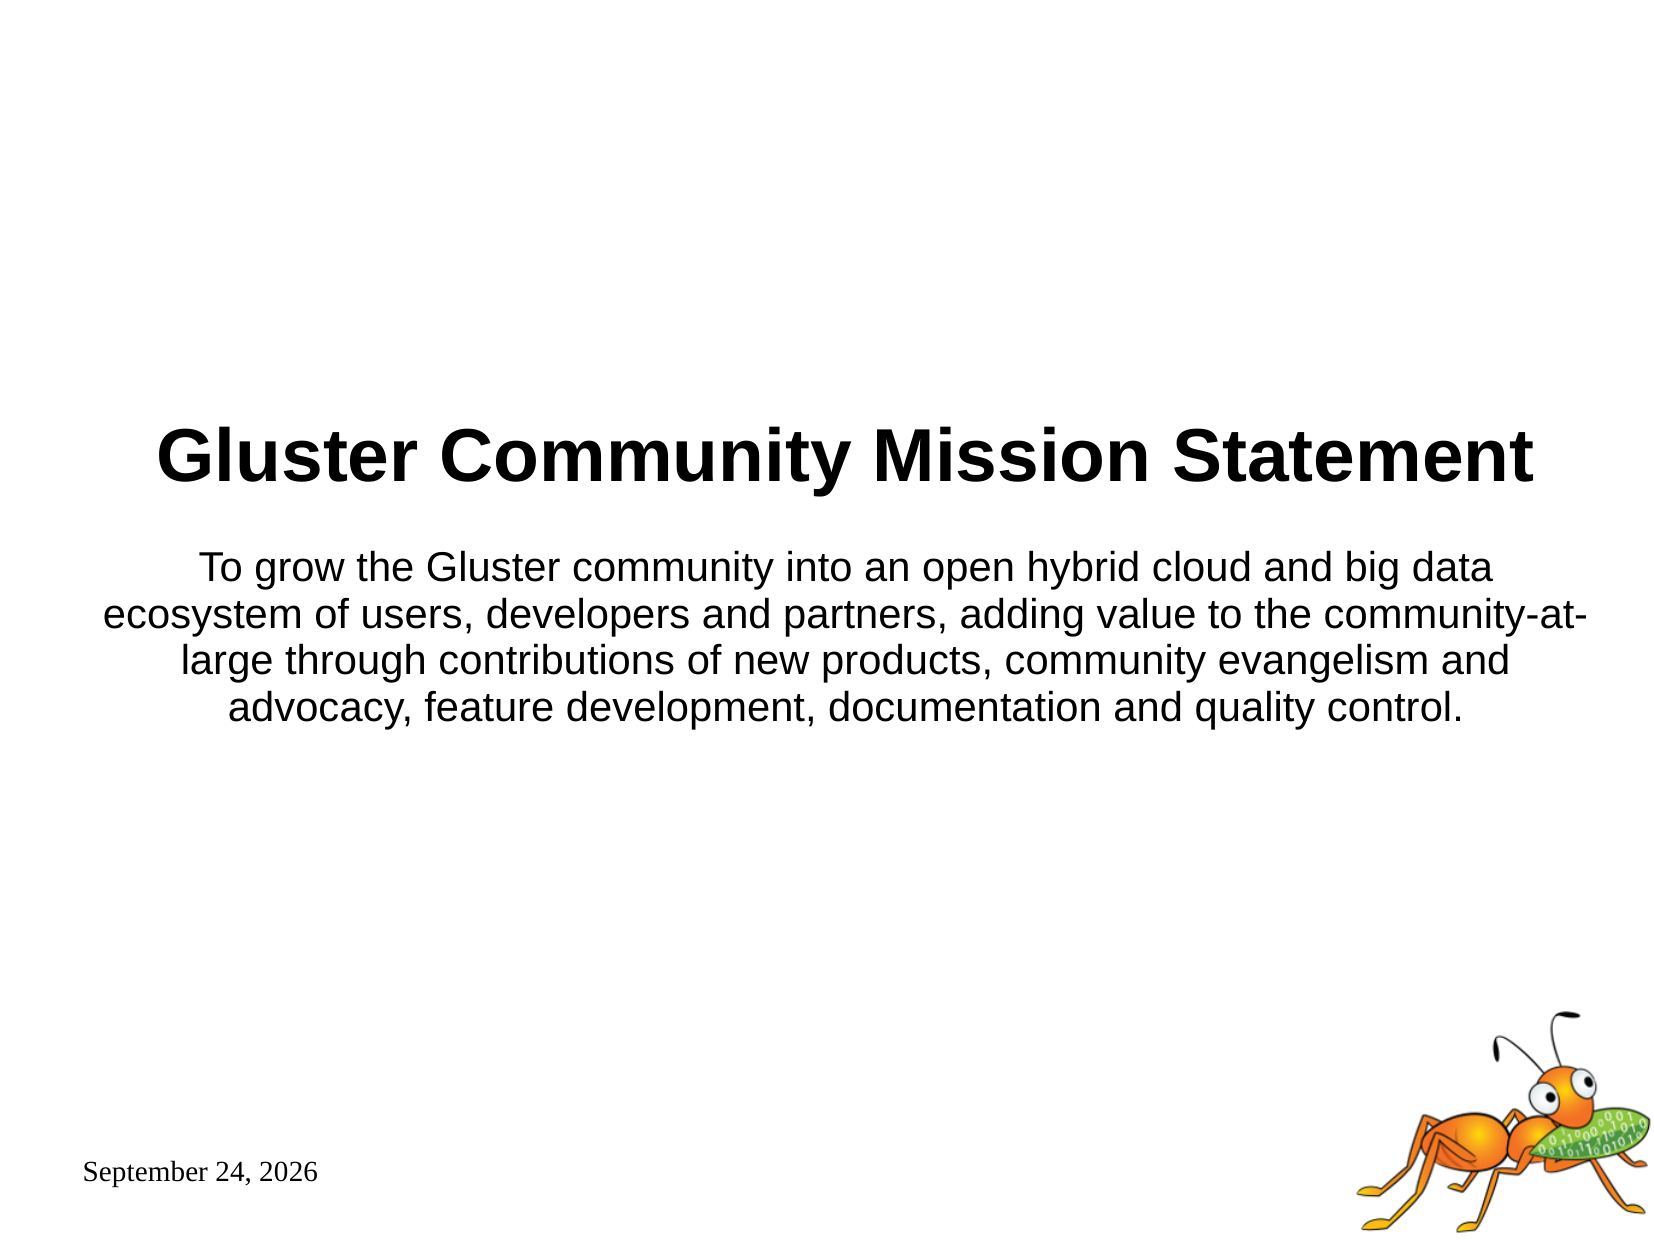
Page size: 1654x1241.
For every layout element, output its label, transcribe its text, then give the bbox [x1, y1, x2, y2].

picture [1353, 1009, 1654, 1235]
subtitle Gluster Community Mission Statement To grow the Gluster community into an open hybrid cloud and big data ecosystem of users, developers and partners, adding value to the community-at-large through contributions of new products, community evangelism and advocacy, feature development, documentation and quality control. [102, 108, 1591, 1036]
